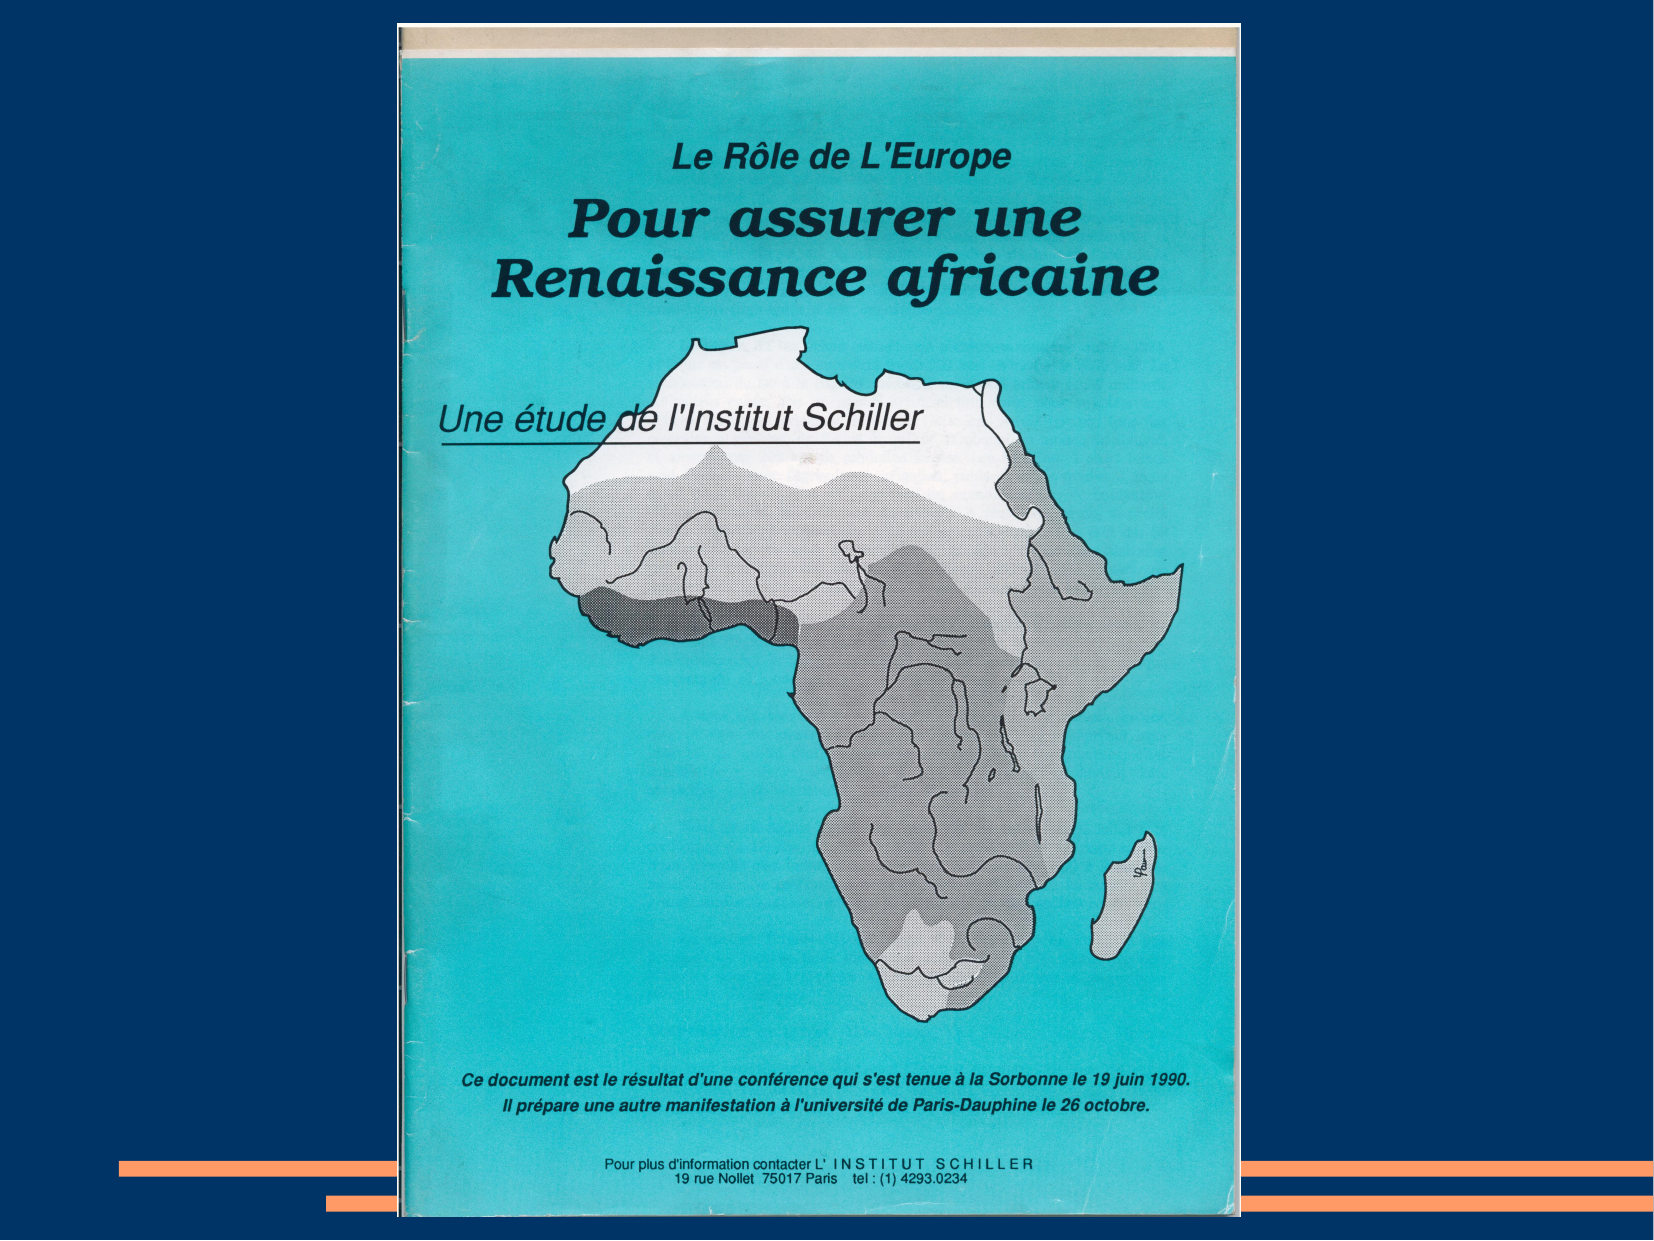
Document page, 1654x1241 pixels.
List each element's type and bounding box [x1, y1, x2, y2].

picture [397, 23, 1241, 1217]
